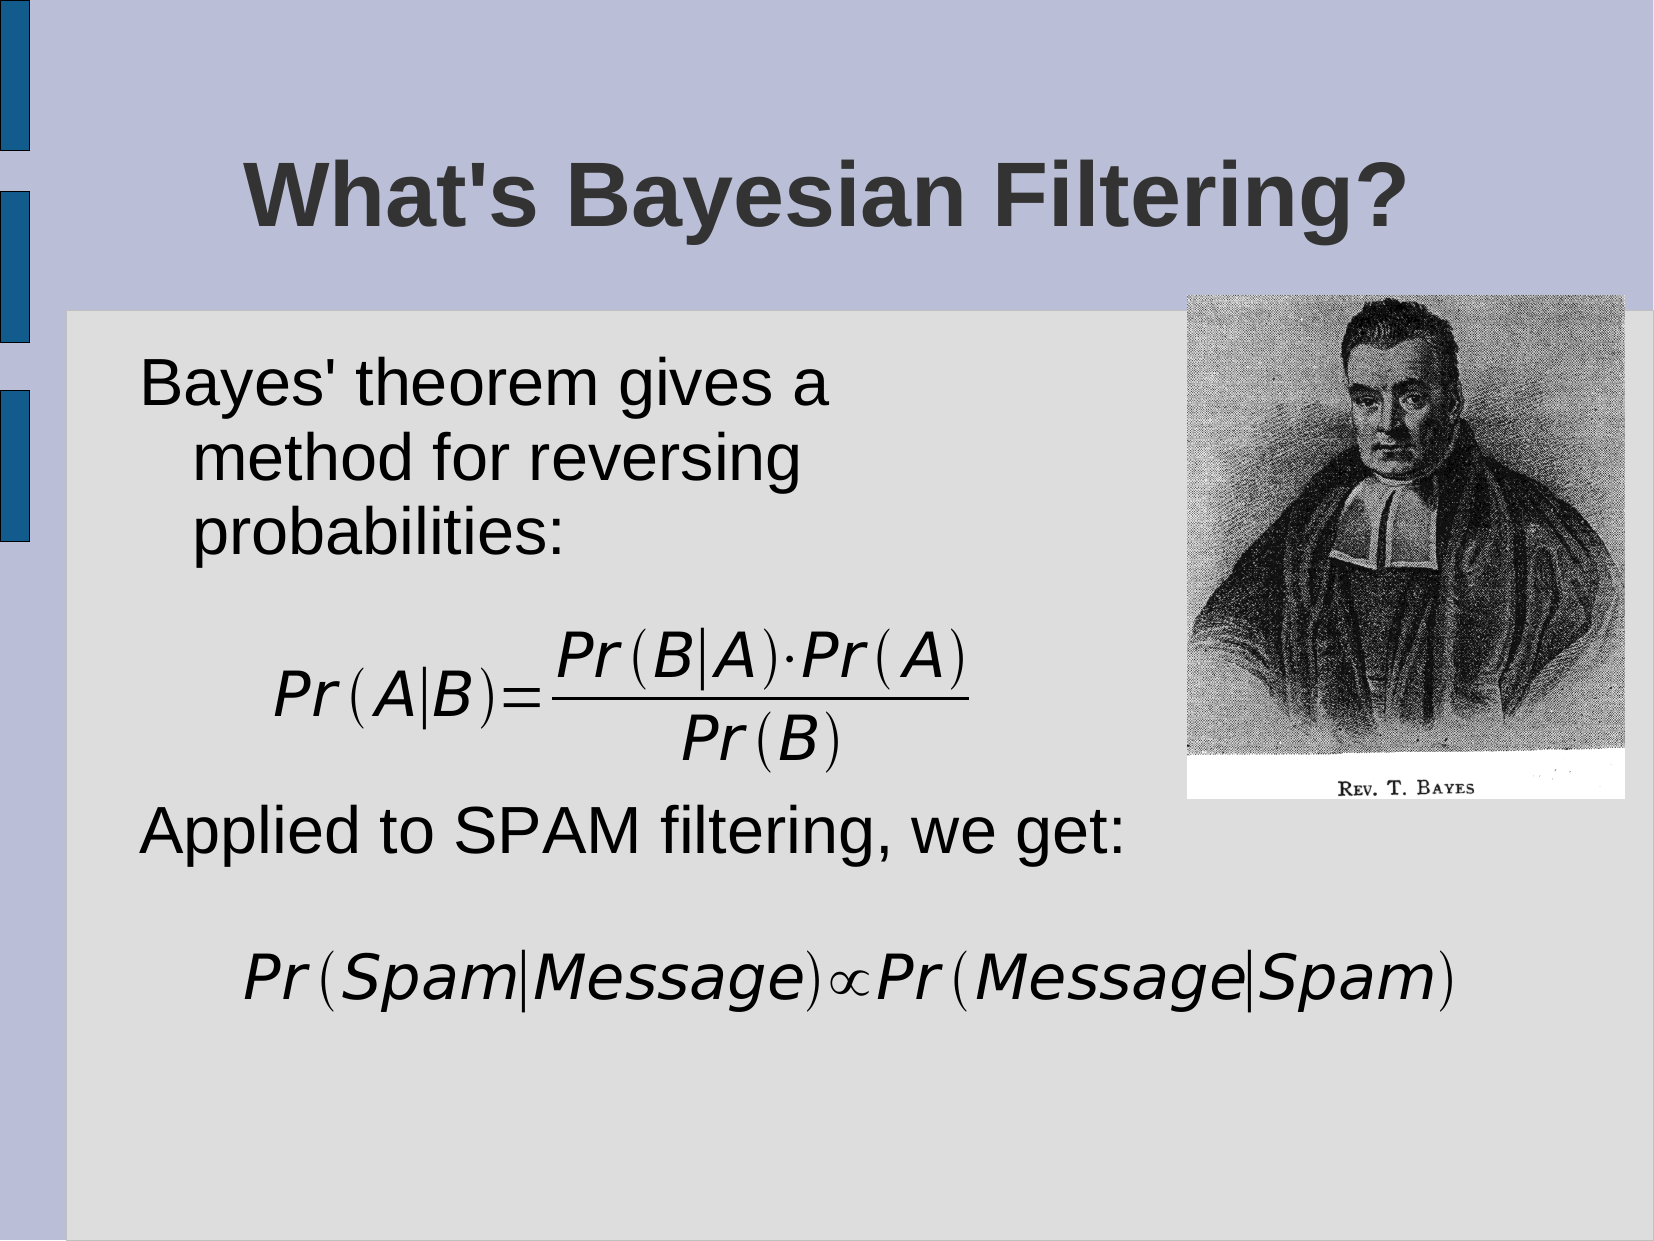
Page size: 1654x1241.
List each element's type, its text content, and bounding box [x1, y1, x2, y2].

picture [1187, 295, 1625, 799]
chart [265, 620, 979, 778]
list Bayes' theorem gives a method for reversing probabilities: Applied to SPAM filtering, we get: [121, 344, 1534, 1127]
title What's Bayesian Filtering? [121, 91, 1534, 299]
chart [236, 941, 1464, 1016]
